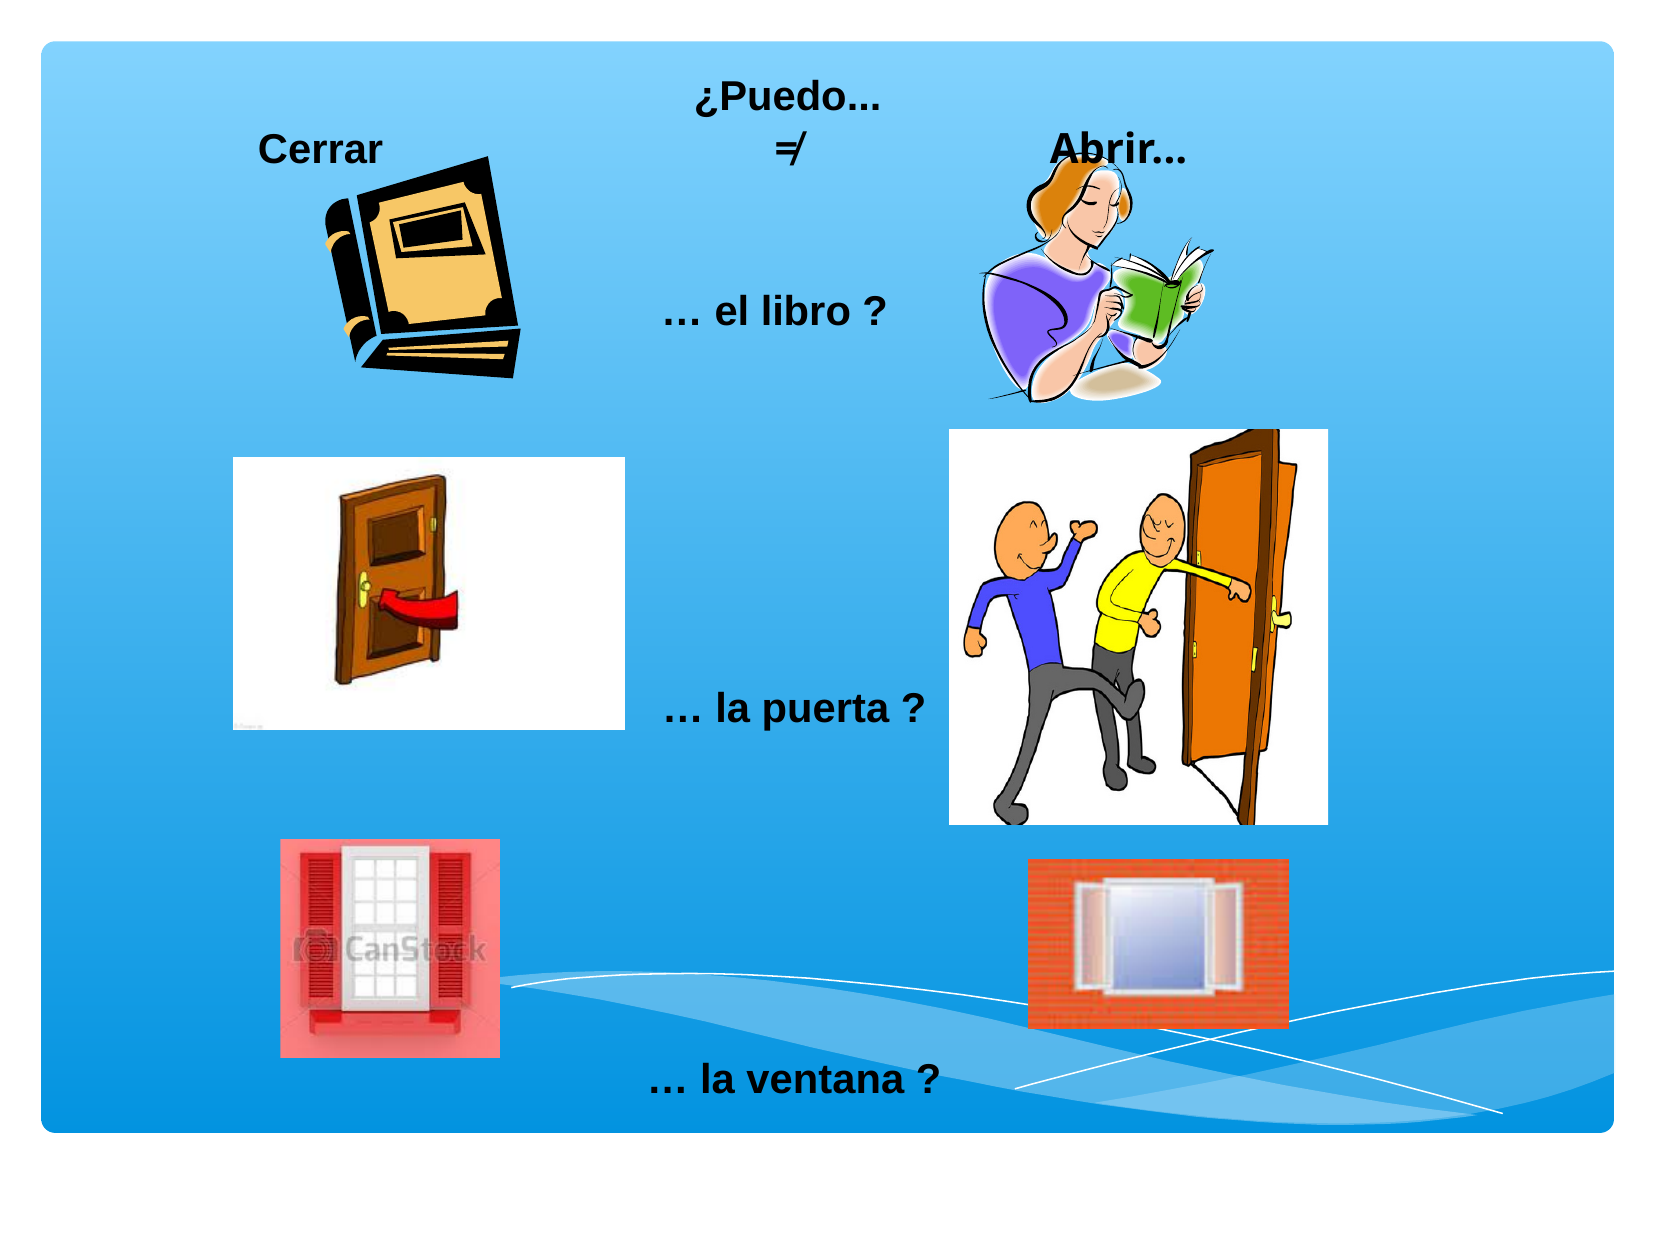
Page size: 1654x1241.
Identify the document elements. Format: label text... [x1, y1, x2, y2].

picture [949, 429, 1329, 825]
picture [956, 859, 1428, 1029]
picture [976, 352, 1215, 410]
text_box … el libro ? [312, 280, 1237, 352]
picture [325, 352, 521, 379]
picture [325, 176, 521, 280]
picture [233, 457, 625, 730]
text_box ¿Puedo... Cerrar ≠ Abrir... [169, 65, 1407, 176]
picture [41, 839, 555, 1058]
text_box … la puerta ? [585, 677, 1003, 749]
picture [976, 176, 1215, 280]
text_box … la ventana ? [572, 1048, 1016, 1120]
